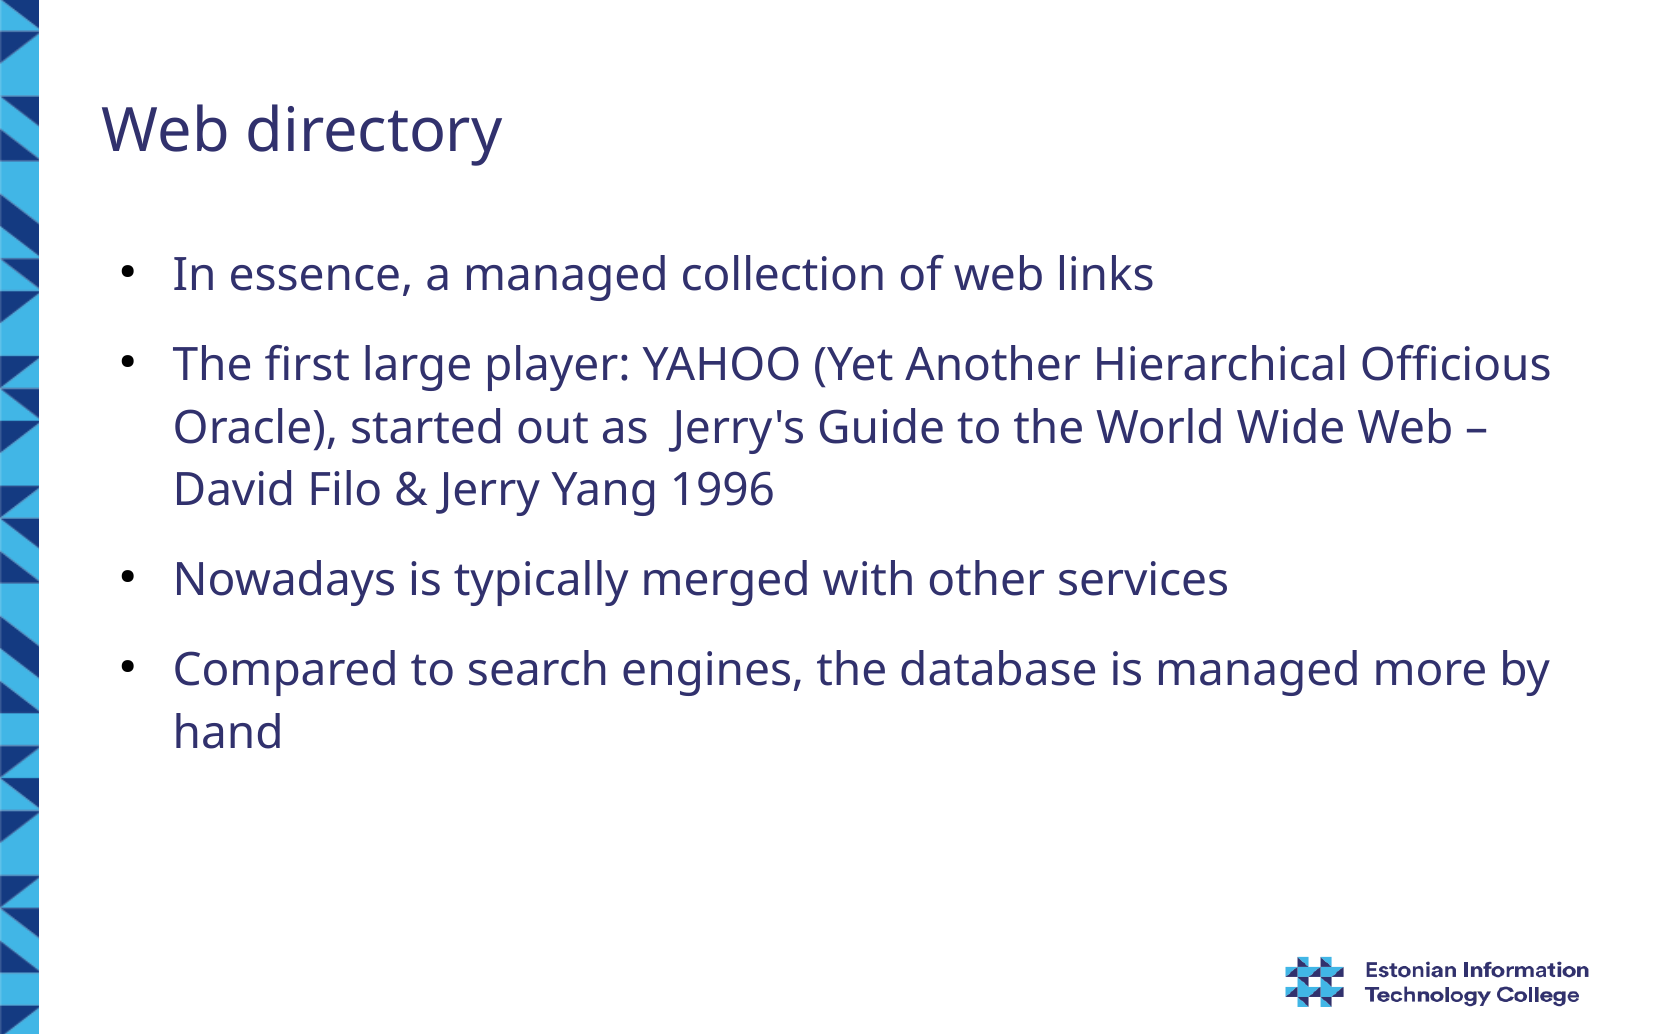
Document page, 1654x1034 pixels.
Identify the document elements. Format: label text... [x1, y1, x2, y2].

title Web directory [101, 41, 1224, 214]
list In essence, a managed collection of web links The first large player: YAHOO (Yet Another Hierarchical Officious Oracle), started out as Jerry's Guide to the World Wide Web – David Filo & Jerry Yang 1996 Nowadays is typically merged with other services Compared to search engines, the database is managed more by hand [101, 241, 1591, 924]
